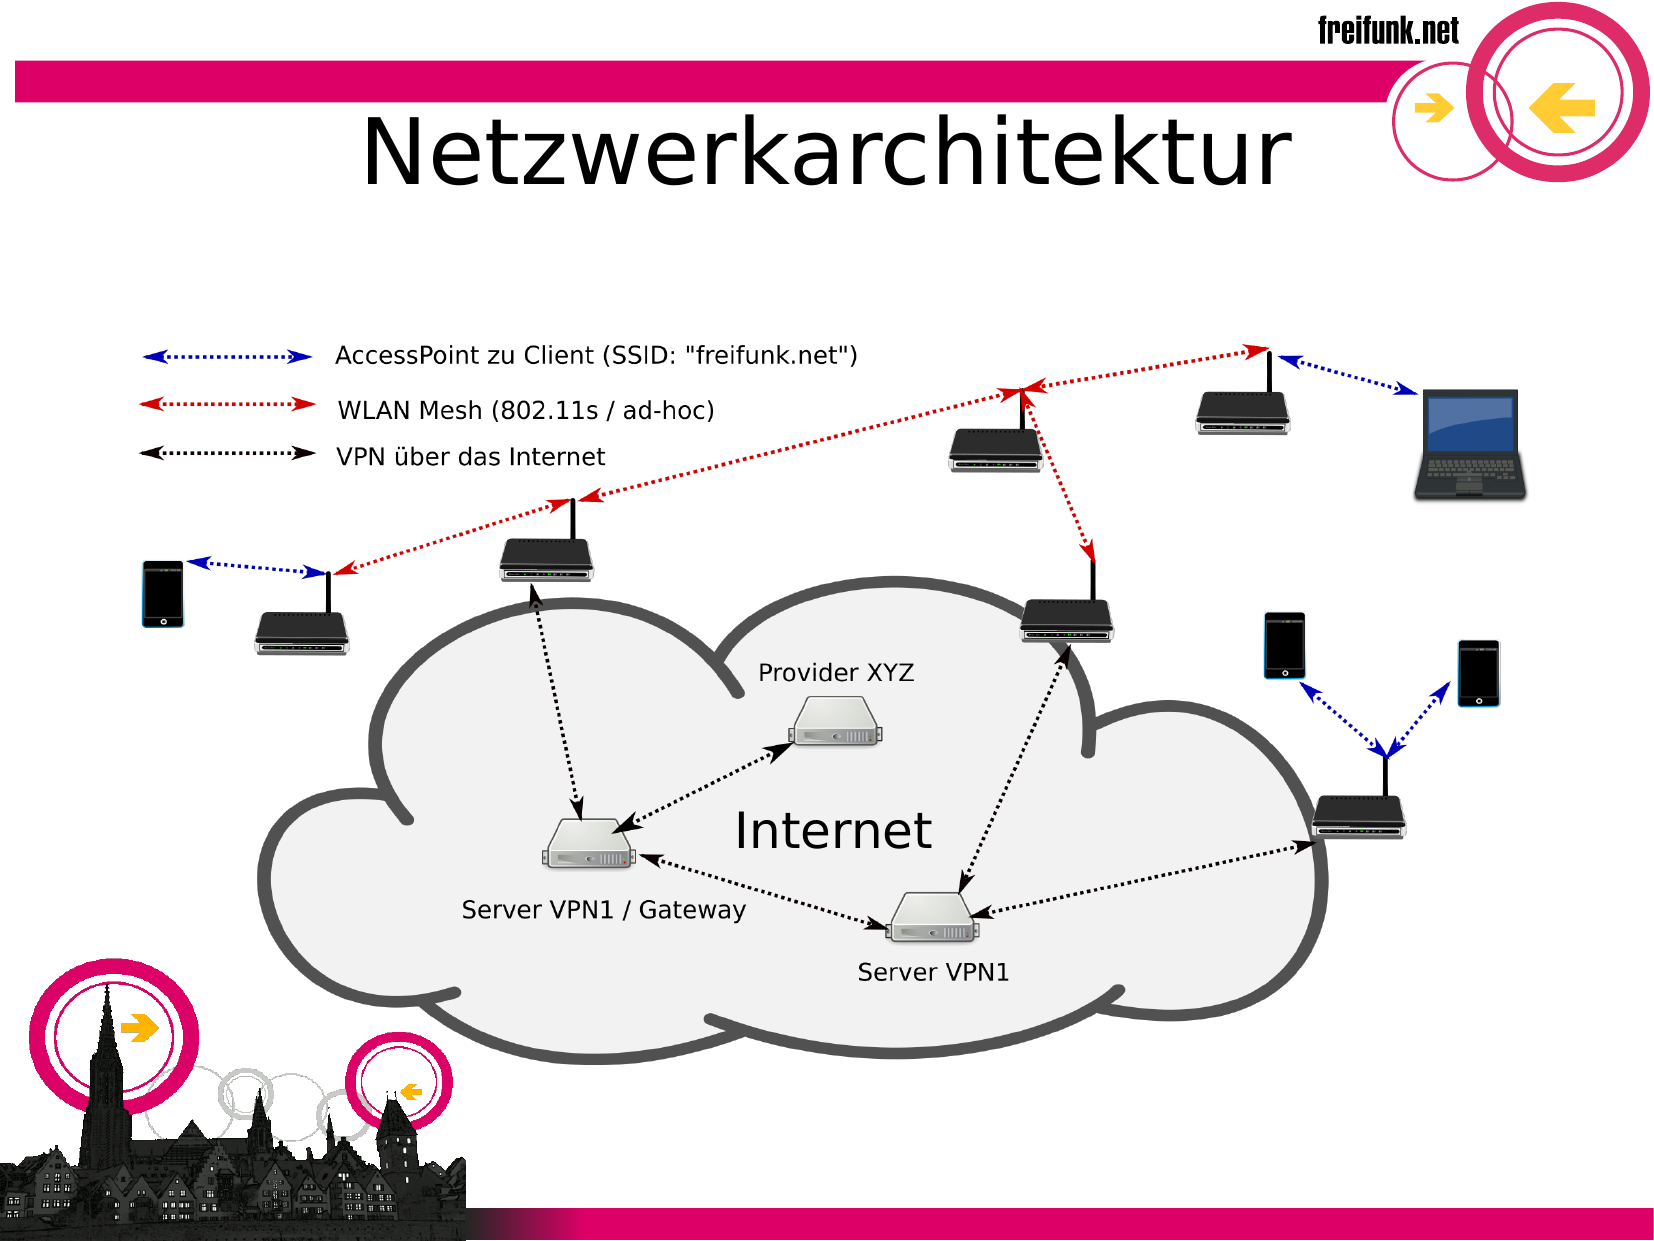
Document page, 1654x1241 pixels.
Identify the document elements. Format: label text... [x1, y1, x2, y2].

title Netzwerkarchitektur [82, 49, 1571, 257]
text_box Internet [720, 795, 962, 886]
picture [138, 344, 1531, 1065]
